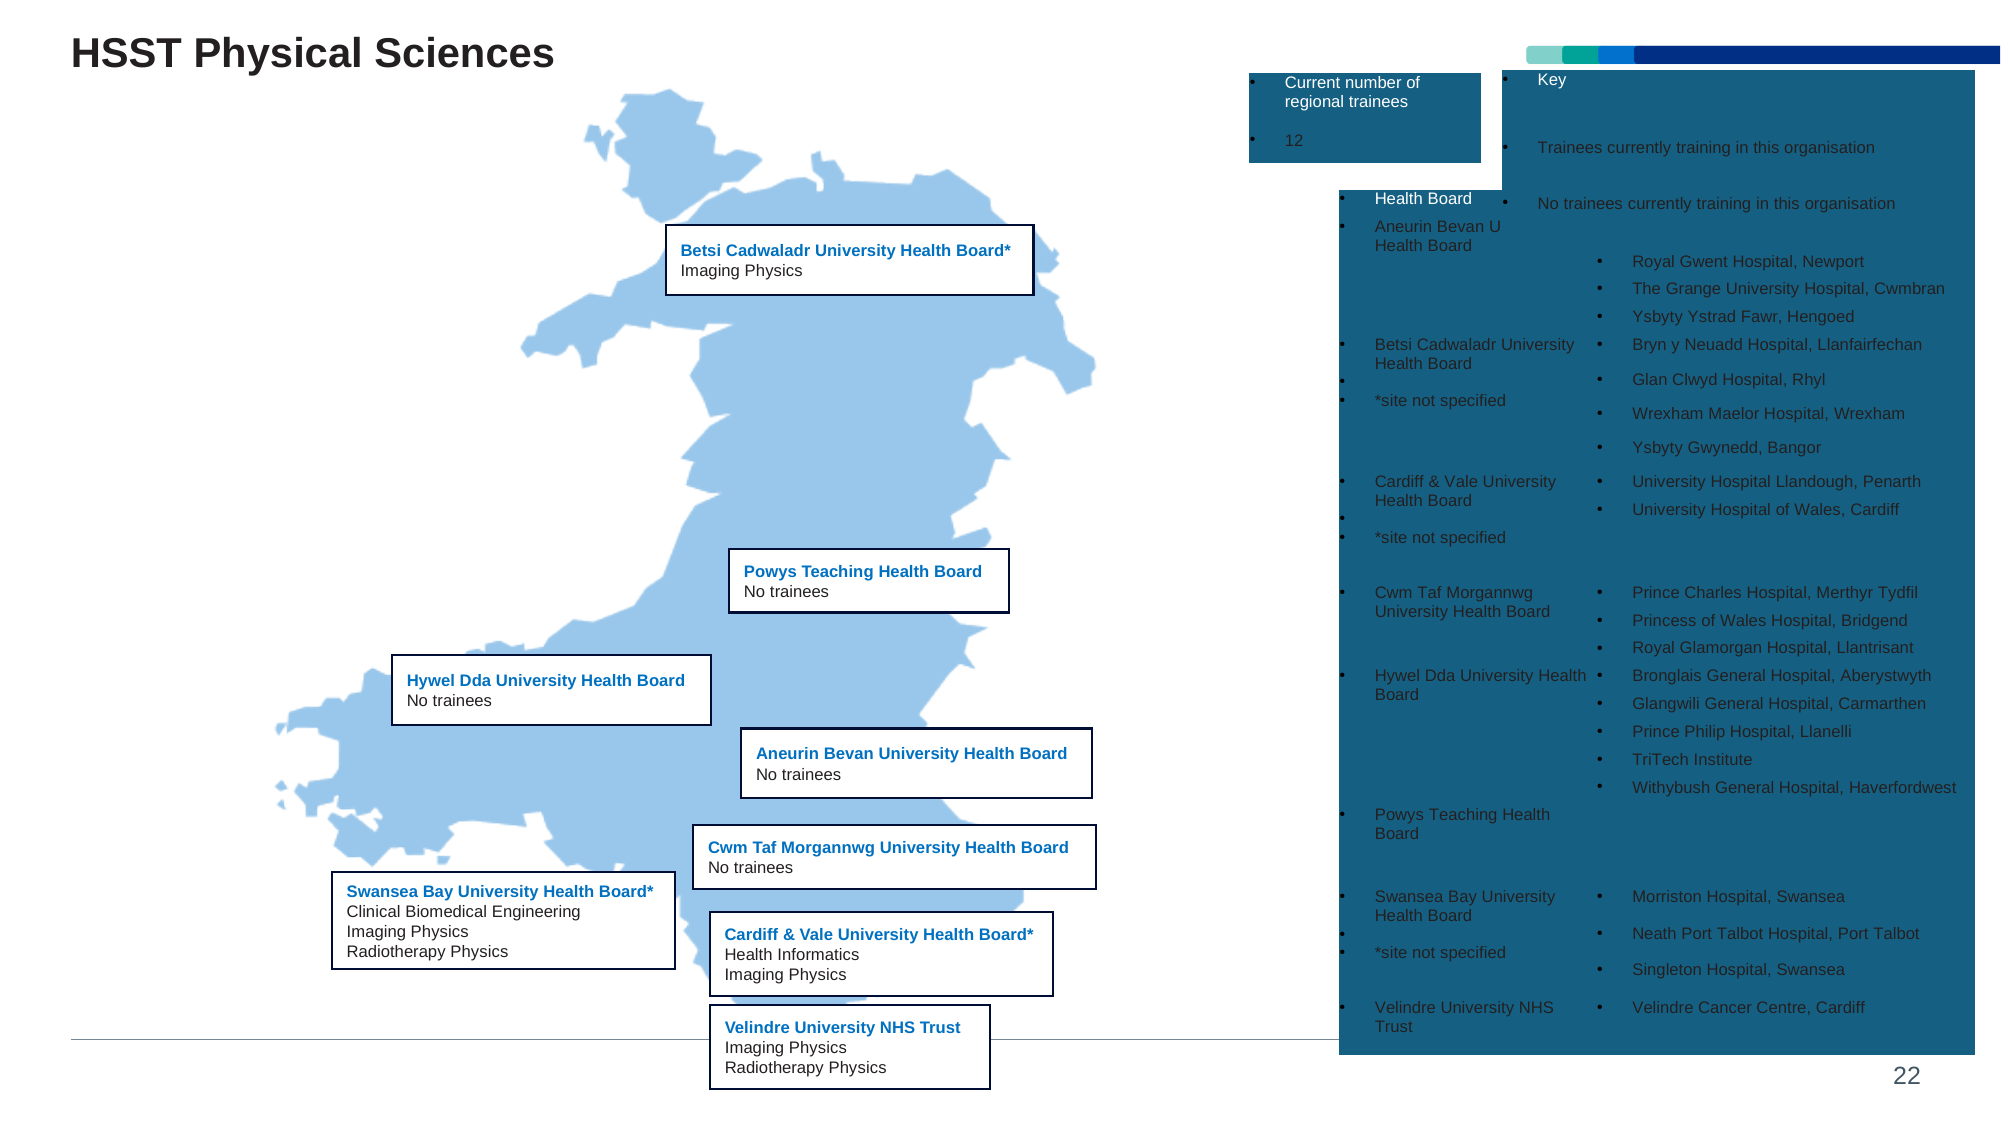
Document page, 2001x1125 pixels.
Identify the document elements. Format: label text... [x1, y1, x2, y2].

table_cell Hywel Dda University Health Board [1339, 667, 1597, 806]
table_cell University Hospital of Wales, Cardiff [1597, 500, 1975, 583]
table_cell [1597, 806, 1975, 887]
table_cell No trainees currently training in this organisation [1502, 194, 1915, 249]
table_cell Prince Philip Hospital, Llanelli [1597, 722, 1975, 750]
text_box Aneurin Bevan University Health Board No trainees [741, 729, 1092, 798]
table_cell Cardiff & Vale University Health Board *site not specified [1339, 472, 1597, 583]
table_cell TriTech Institute [1597, 750, 1975, 778]
text_box Cwm Taf Morgannwg University Health Board No trainees [693, 825, 1096, 889]
table_cell University Hospital Llandough, Penarth [1597, 472, 1975, 500]
table_header [1915, 70, 1975, 139]
table_cell Morriston Hospital, Swansea [1597, 887, 1975, 924]
table_cell Ysbyty Gwynedd, Bangor [1597, 438, 1975, 472]
table_cell Glan Clwyd Hospital, Rhyl [1597, 370, 1975, 404]
table_cell Cwm Taf Morgannwg University Health Board [1339, 583, 1597, 667]
table_cell Velindre Cancer Centre, Cardiff [1597, 998, 1975, 1055]
text_box Powys Teaching Health Board No trainees [729, 549, 1009, 613]
table_cell 12 [1249, 131, 1481, 163]
table_cell Royal Gwent Hospital, Newport [1597, 252, 1975, 280]
table_cell Velindre University NHS Trust [1339, 998, 1597, 1055]
table_cell Bronglais General Hospital, Aberystwyth [1597, 667, 1975, 694]
table_header Key [1502, 70, 1915, 139]
text_box Betsi Cadwaladr University Health Board* Imaging Physics [666, 225, 1034, 295]
table_cell Wrexham Maelor Hospital, Wrexham [1597, 404, 1975, 438]
table_cell Princess of Wales Hospital, Bridgend [1597, 611, 1975, 639]
table_cell [1915, 139, 1975, 194]
table_cell Betsi Cadwaladr University Health Board *site not specified [1339, 335, 1597, 472]
table_cell Aneurin Bevan University Health Board [1339, 217, 1597, 335]
table_cell The Grange University Hospital, Cwmbran [1597, 280, 1975, 308]
table_cell [1915, 194, 1975, 249]
table_cell Ysbyty Ystrad Fawr, Hengoed [1597, 308, 1975, 335]
table_cell Glangwili General Hospital, Carmarthen [1597, 694, 1975, 722]
table_cell Singleton Hospital, Swansea [1597, 961, 1975, 998]
text_box Hywel Dda University Health Board No trainees [392, 655, 711, 725]
text_box Cardiff & Vale University Health Board* Health Informatics Imaging Physics [710, 912, 1053, 996]
table_cell Trainees currently training in this organisation [1502, 139, 1915, 194]
picture [169, 79, 1205, 1063]
table_cell Swansea Bay University Health Board *site not specified [1339, 887, 1597, 998]
title HSST Physical Sciences [70, 32, 1513, 79]
text_box Velindre University NHS Trust Imaging Physics Radiotherapy Physics [710, 1005, 990, 1089]
table_header Current number of regional trainees [1249, 79, 1481, 131]
table_cell Withybush General Hospital, Haverfordwest [1597, 778, 1975, 806]
table_cell Prince Charles Hospital, Merthyr Tydfil [1597, 583, 1975, 611]
table_cell Neath Port Talbot Hospital, Port Talbot [1597, 924, 1975, 961]
table_cell Powys Teaching Health Board [1339, 806, 1597, 887]
table_cell Bryn y Neuadd Hospital, Llanfairfechan [1597, 335, 1975, 370]
text_box Swansea Bay University Health Board* Clinical Biomedical Engineering Imaging Physics Radiotherapy Physics [332, 872, 675, 969]
table_header Health Board [1339, 190, 1502, 217]
table_cell Royal Glamorgan Hospital, Llantrisant [1597, 639, 1975, 667]
